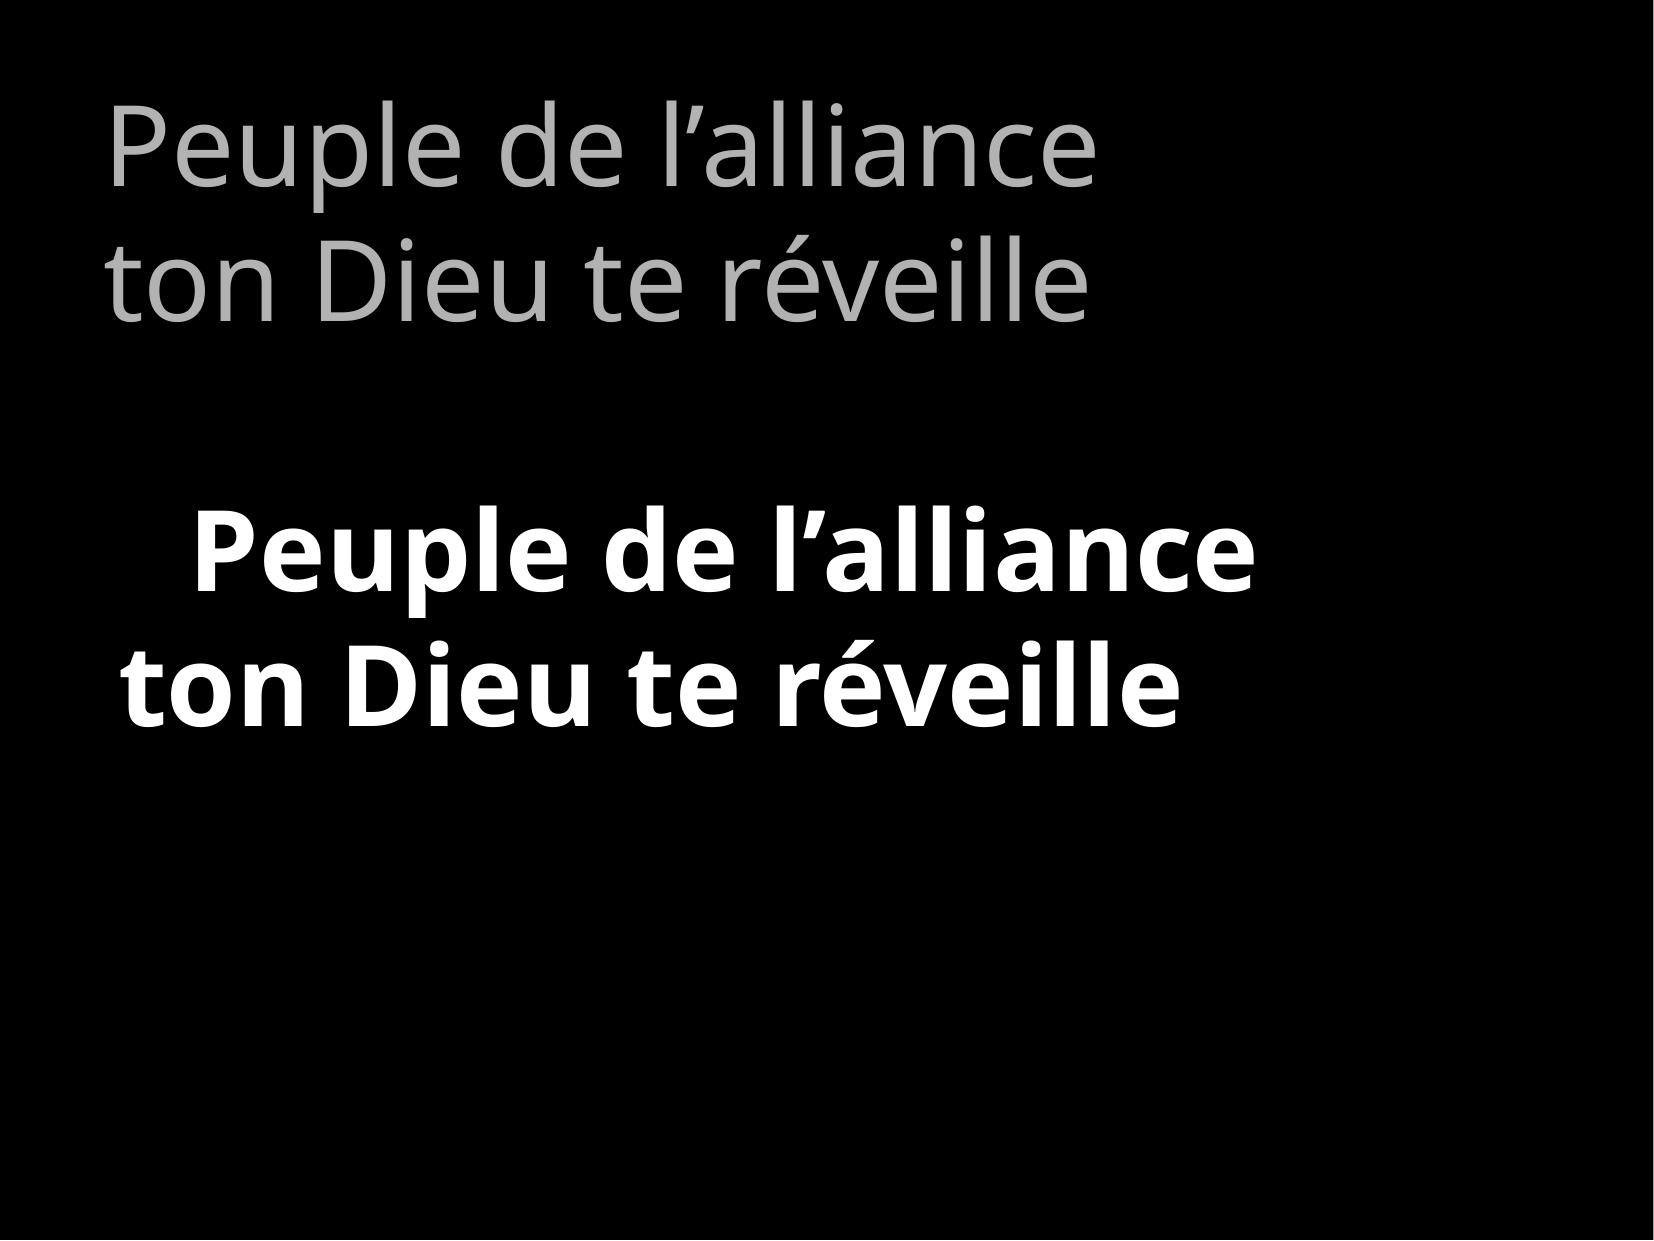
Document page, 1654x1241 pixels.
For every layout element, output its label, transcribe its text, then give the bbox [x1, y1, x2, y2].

text_box Peuple de l’alliance ton Dieu te réveille Peuple de l’alliance ton Dieu te réveille [88, 88, 1507, 975]
